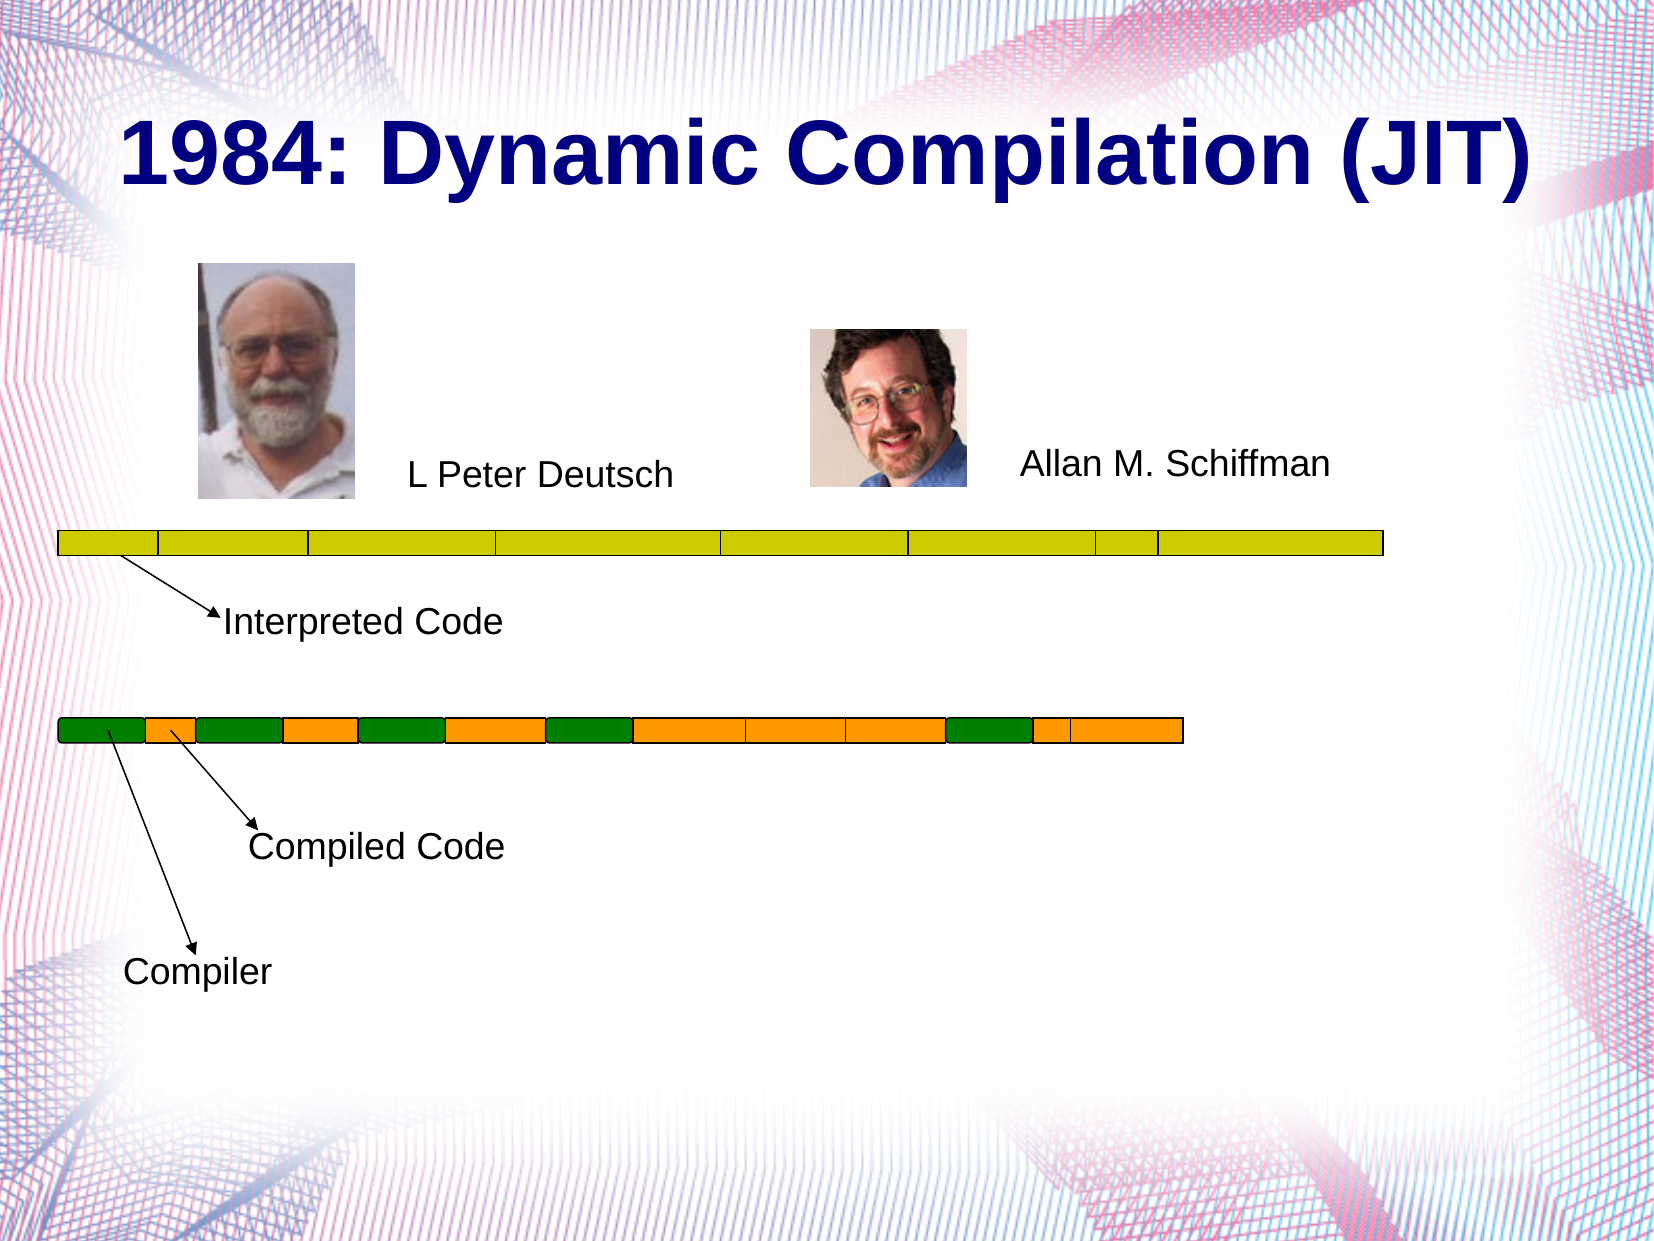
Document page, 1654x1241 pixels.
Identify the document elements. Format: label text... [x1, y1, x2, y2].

text_box Interpreted Code [208, 592, 709, 651]
picture [0, 0, 1654, 1241]
text_box L Peter Deutsch [392, 446, 691, 503]
title 1984: Dynamic Compilation (JIT) [82, 0, 1571, 307]
text_box Allan M. Schiffman [1005, 435, 1348, 492]
text_box [58, 717, 1184, 743]
text_box [58, 530, 1384, 556]
text_box Compiled Code [233, 817, 784, 876]
text_box Compiler [108, 942, 496, 1001]
